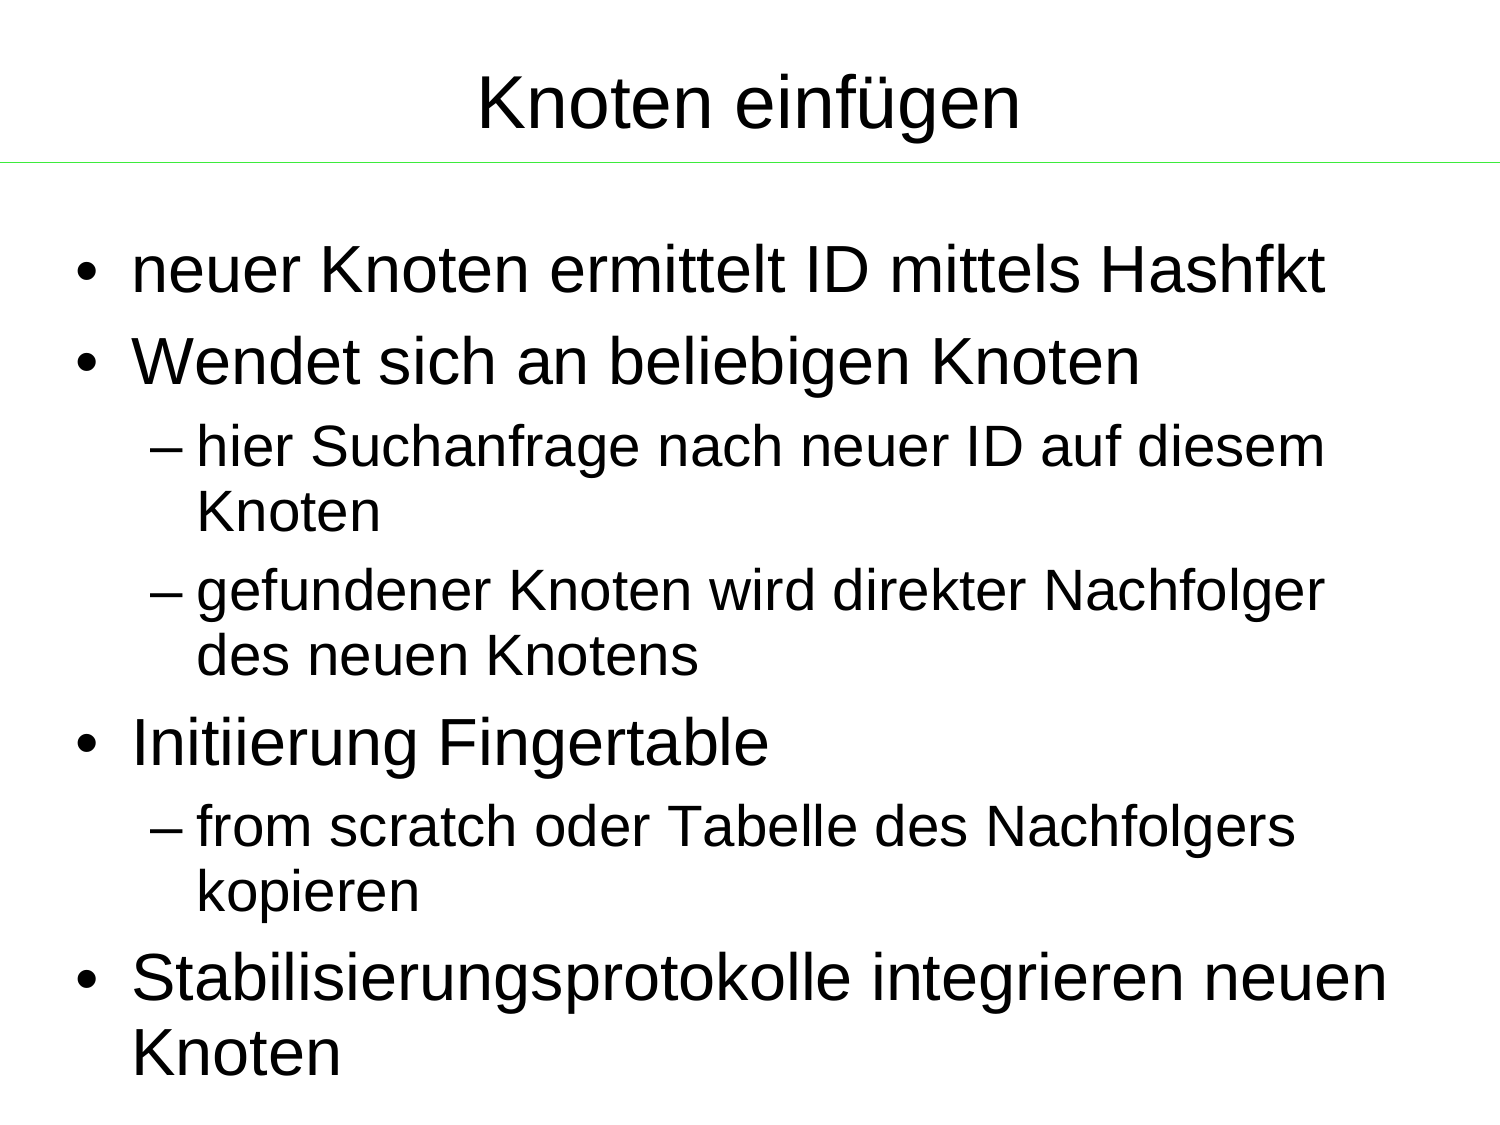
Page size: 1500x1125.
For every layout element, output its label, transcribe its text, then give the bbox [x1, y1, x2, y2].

title Knoten einfügen [75, 57, 1426, 148]
list neuer Knoten ermittelt ID mittels Hashfkt Wendet sich an beliebigen Knoten hier Suchanfrage nach neuer ID auf diesem Knoten gefundener Knoten wird direkter Nachfolger des neuen Knotens Initiierung Fingertable from scratch oder Tabelle des Nachfolgers kopieren Stabilisierungsprotokolle integrieren neuen Knoten [75, 232, 1426, 1091]
